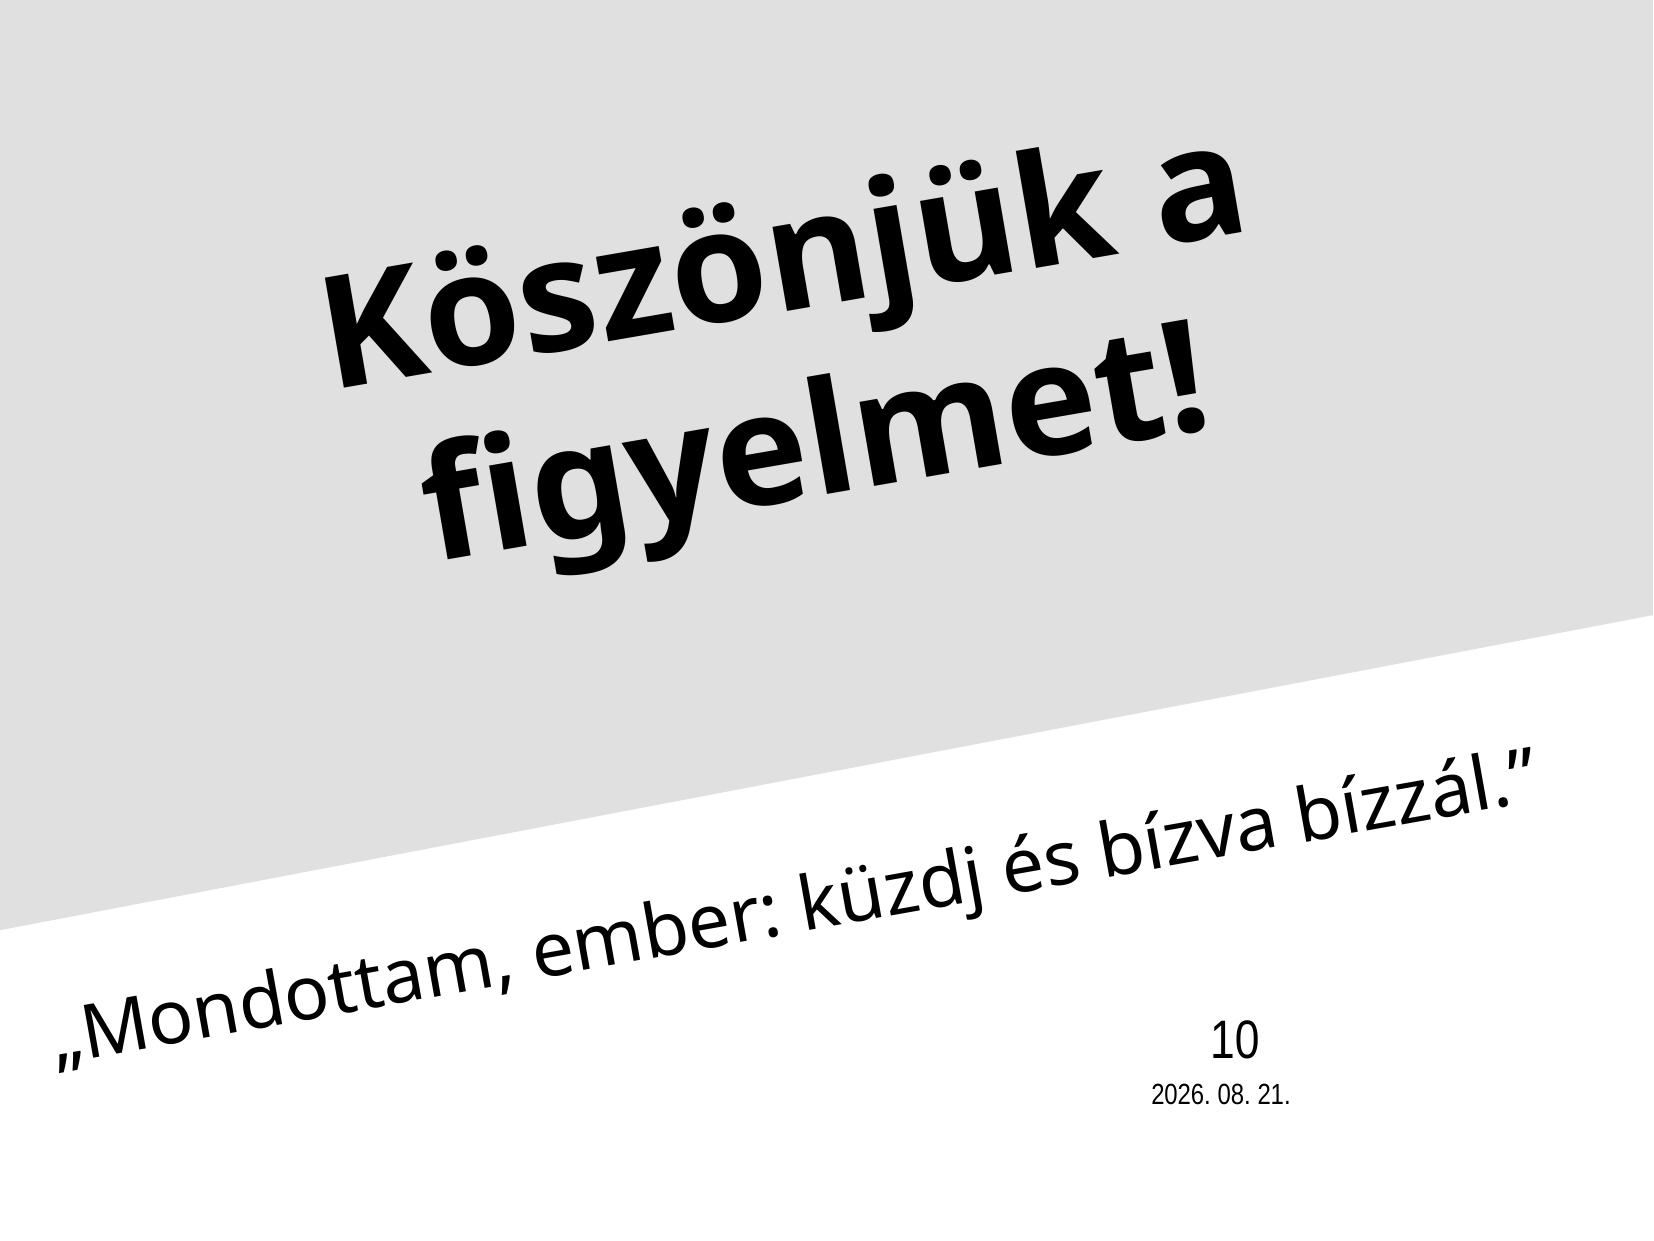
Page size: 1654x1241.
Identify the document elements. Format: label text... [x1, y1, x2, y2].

list „Mondottam, ember: küzdj és bízva bízzál.” [0, 708, 1654, 1241]
title Köszönjük a figyelmet! [0, 12, 1644, 669]
